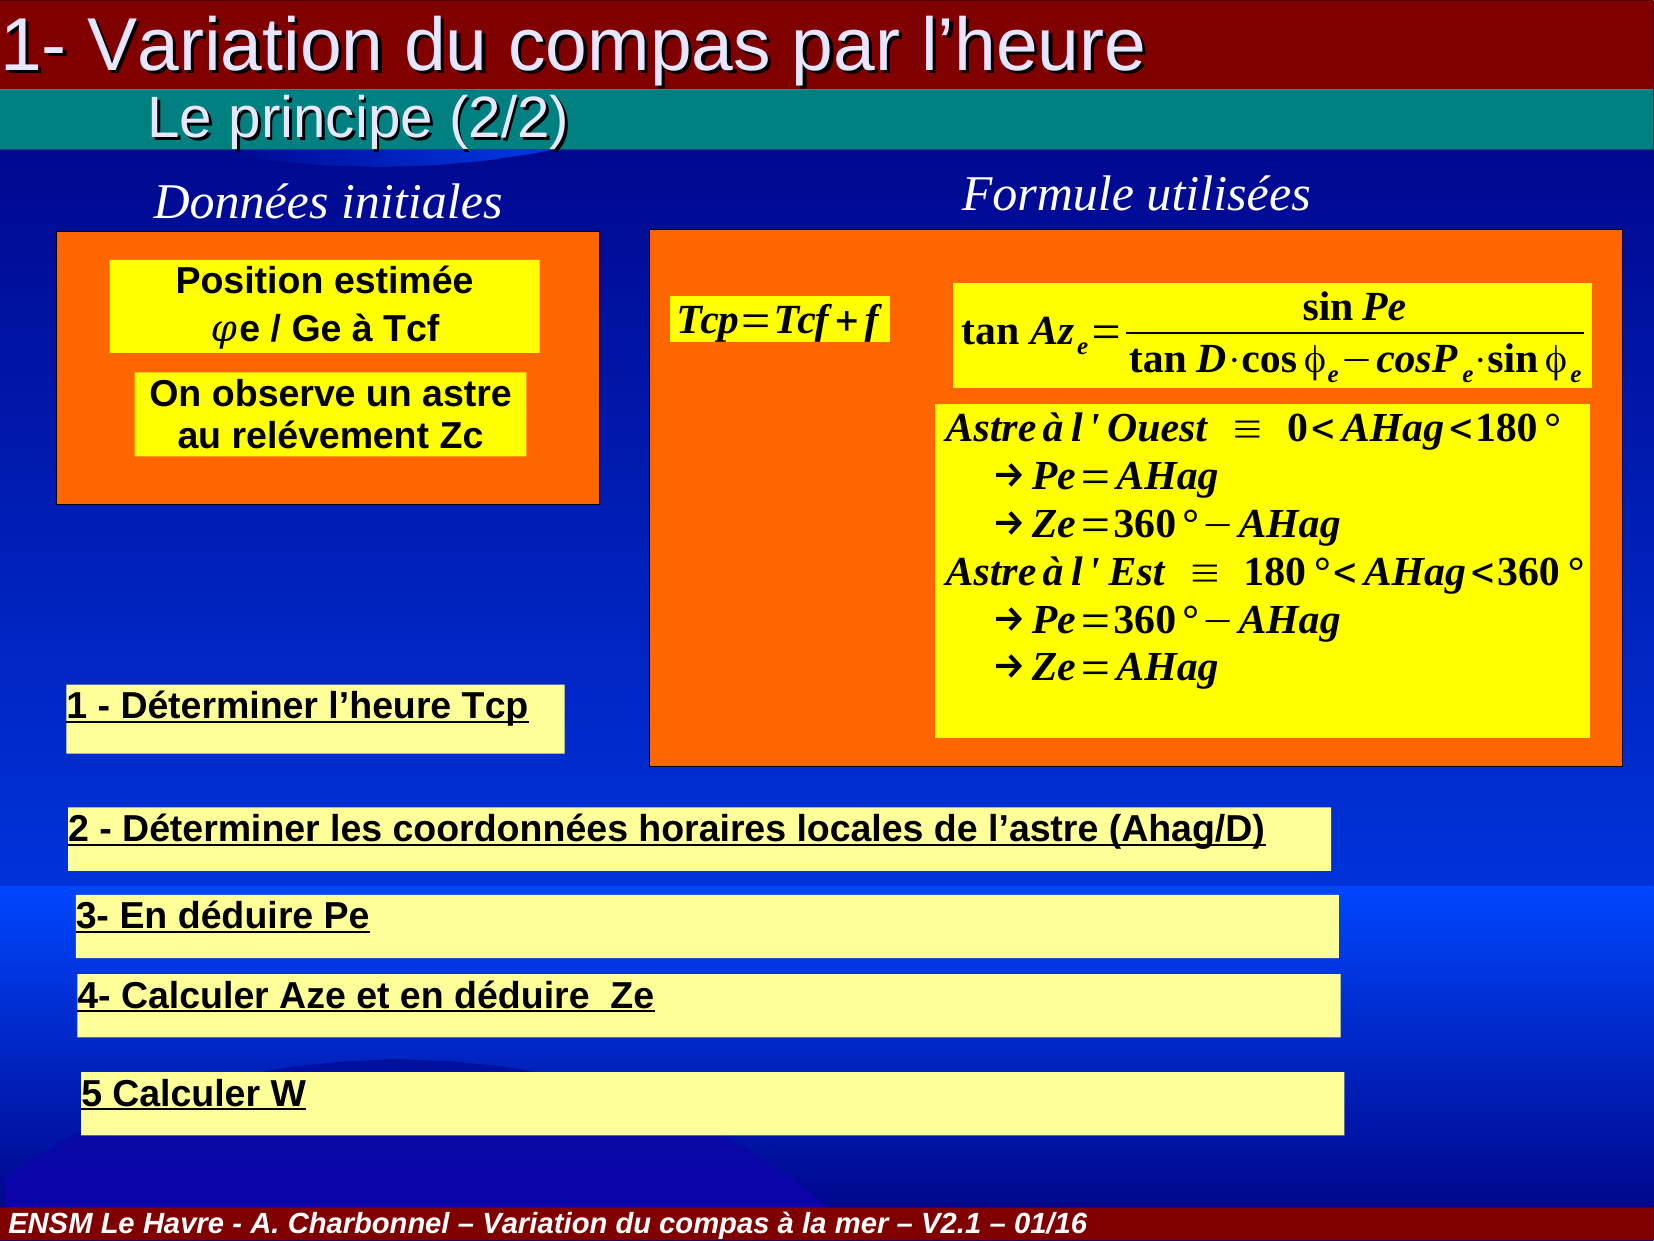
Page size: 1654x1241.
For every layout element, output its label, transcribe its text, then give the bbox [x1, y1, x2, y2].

chart [934, 404, 1590, 738]
text_box 5 Calculer W [81, 1072, 1345, 1136]
text_box 2 - Déterminer les coordonnées horaires locales de l’astre (Ahag/D) [68, 807, 1332, 871]
text_box 4- Calculer Aze et en déduire Ze [77, 974, 1341, 1038]
text_box 3- En déduire Pe [75, 894, 1339, 959]
chart [953, 283, 1592, 388]
text_box Formule utilisées [649, 229, 1623, 767]
title Le principe (2/2) [0, 90, 1654, 150]
text_box 1 - Déterminer l’heure Tcp [66, 684, 565, 754]
text_box ENSM Le Havre - A. Charbonnel – Variation du compas à la mer – V2.1 – 01/16 [0, 1207, 1654, 1241]
title 1- Variation du compas par l’heure [0, 0, 1654, 89]
text_box Données initiales [56, 231, 600, 505]
text_box Position estimée 𝜑e / Ge à Tcf [109, 259, 540, 345]
chart [670, 295, 890, 342]
text_box On observe un astre au relévement Zc [134, 372, 527, 457]
